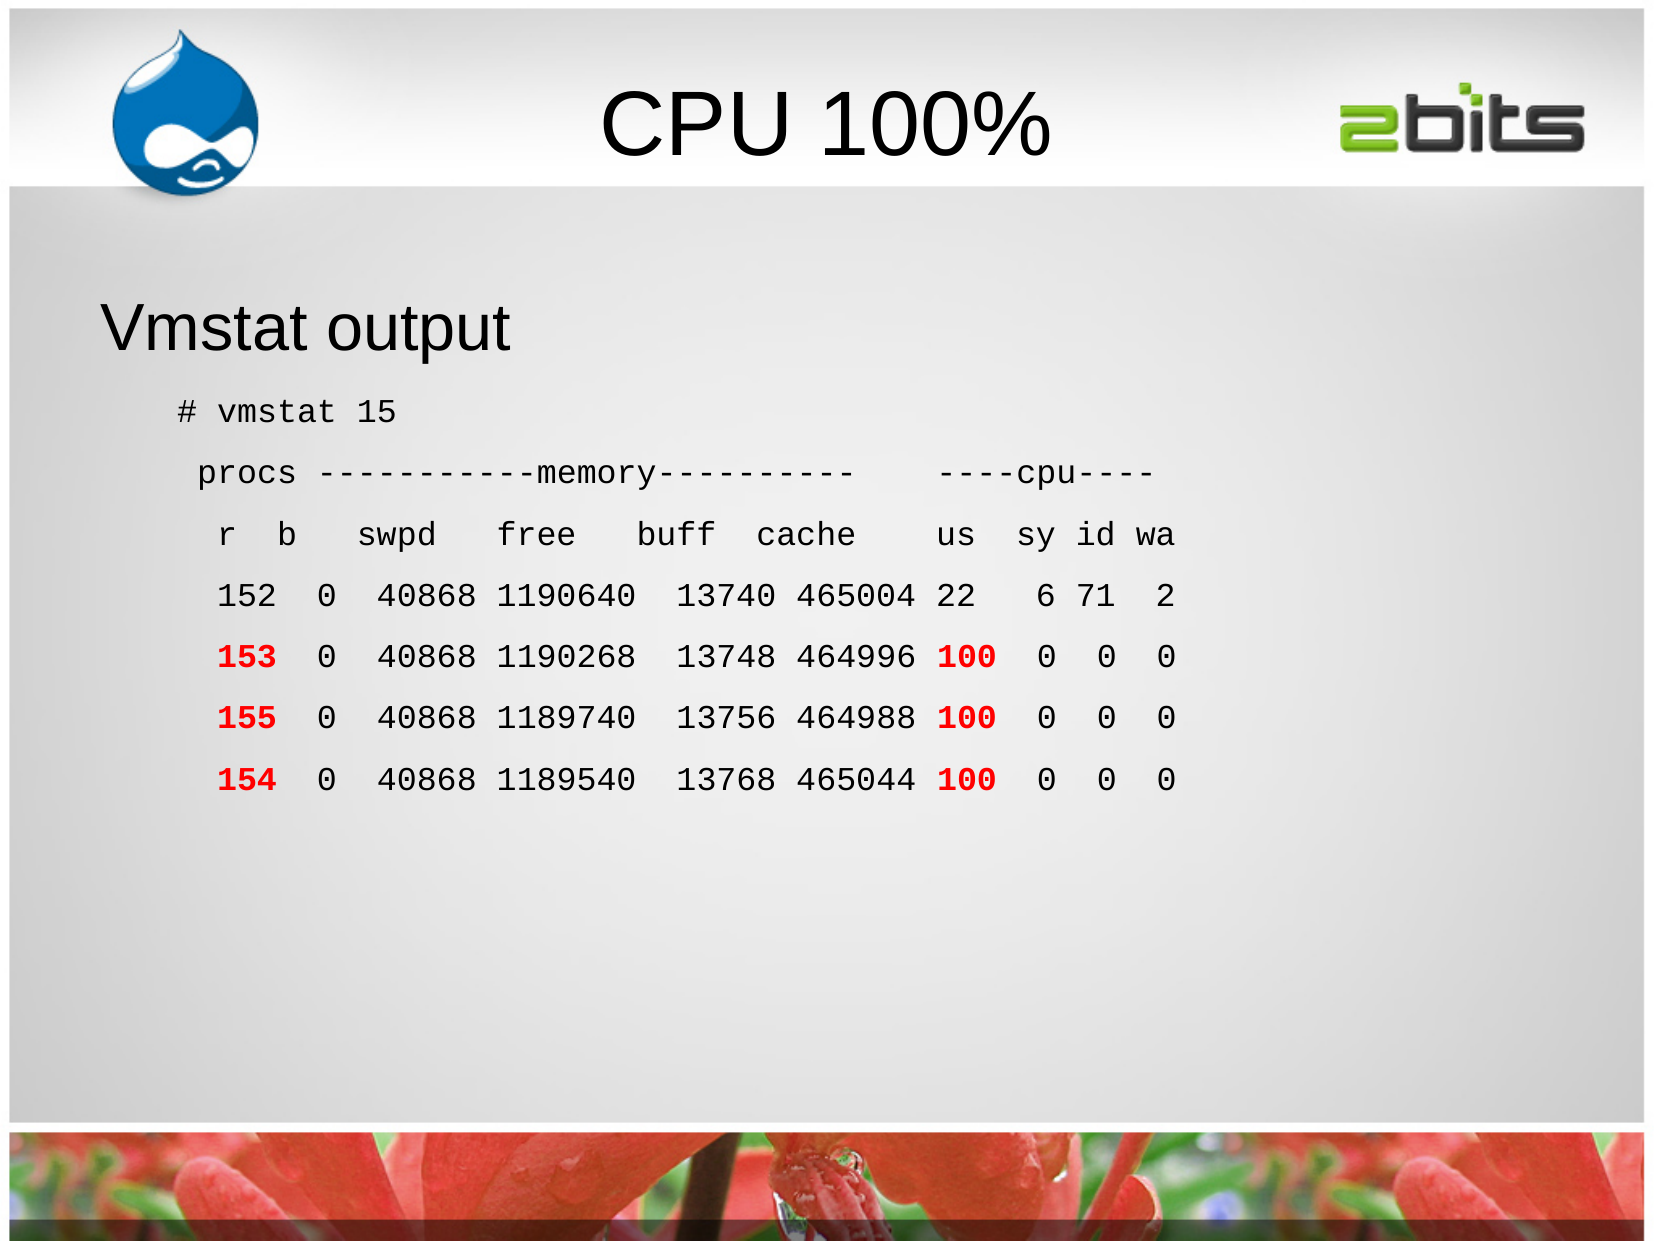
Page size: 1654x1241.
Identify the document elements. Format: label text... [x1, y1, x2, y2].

picture [0, 0, 1654, 1241]
title CPU 100% [82, 27, 1571, 220]
list Vmstat output # vmstat 15 procs -----------memory---------- ----cpu---- r b swpd free buff cache us sy id wa 152 0 40868 1190640 13740 465004 22 6 71 2 153 0 40868 1190268 13748 464996 100 0 0 0 155 0 40868 1189740 13756 464988 100 0 0 0 154 0 40868 1189540 13768 465044 100 0 0 0 [82, 290, 1571, 1094]
